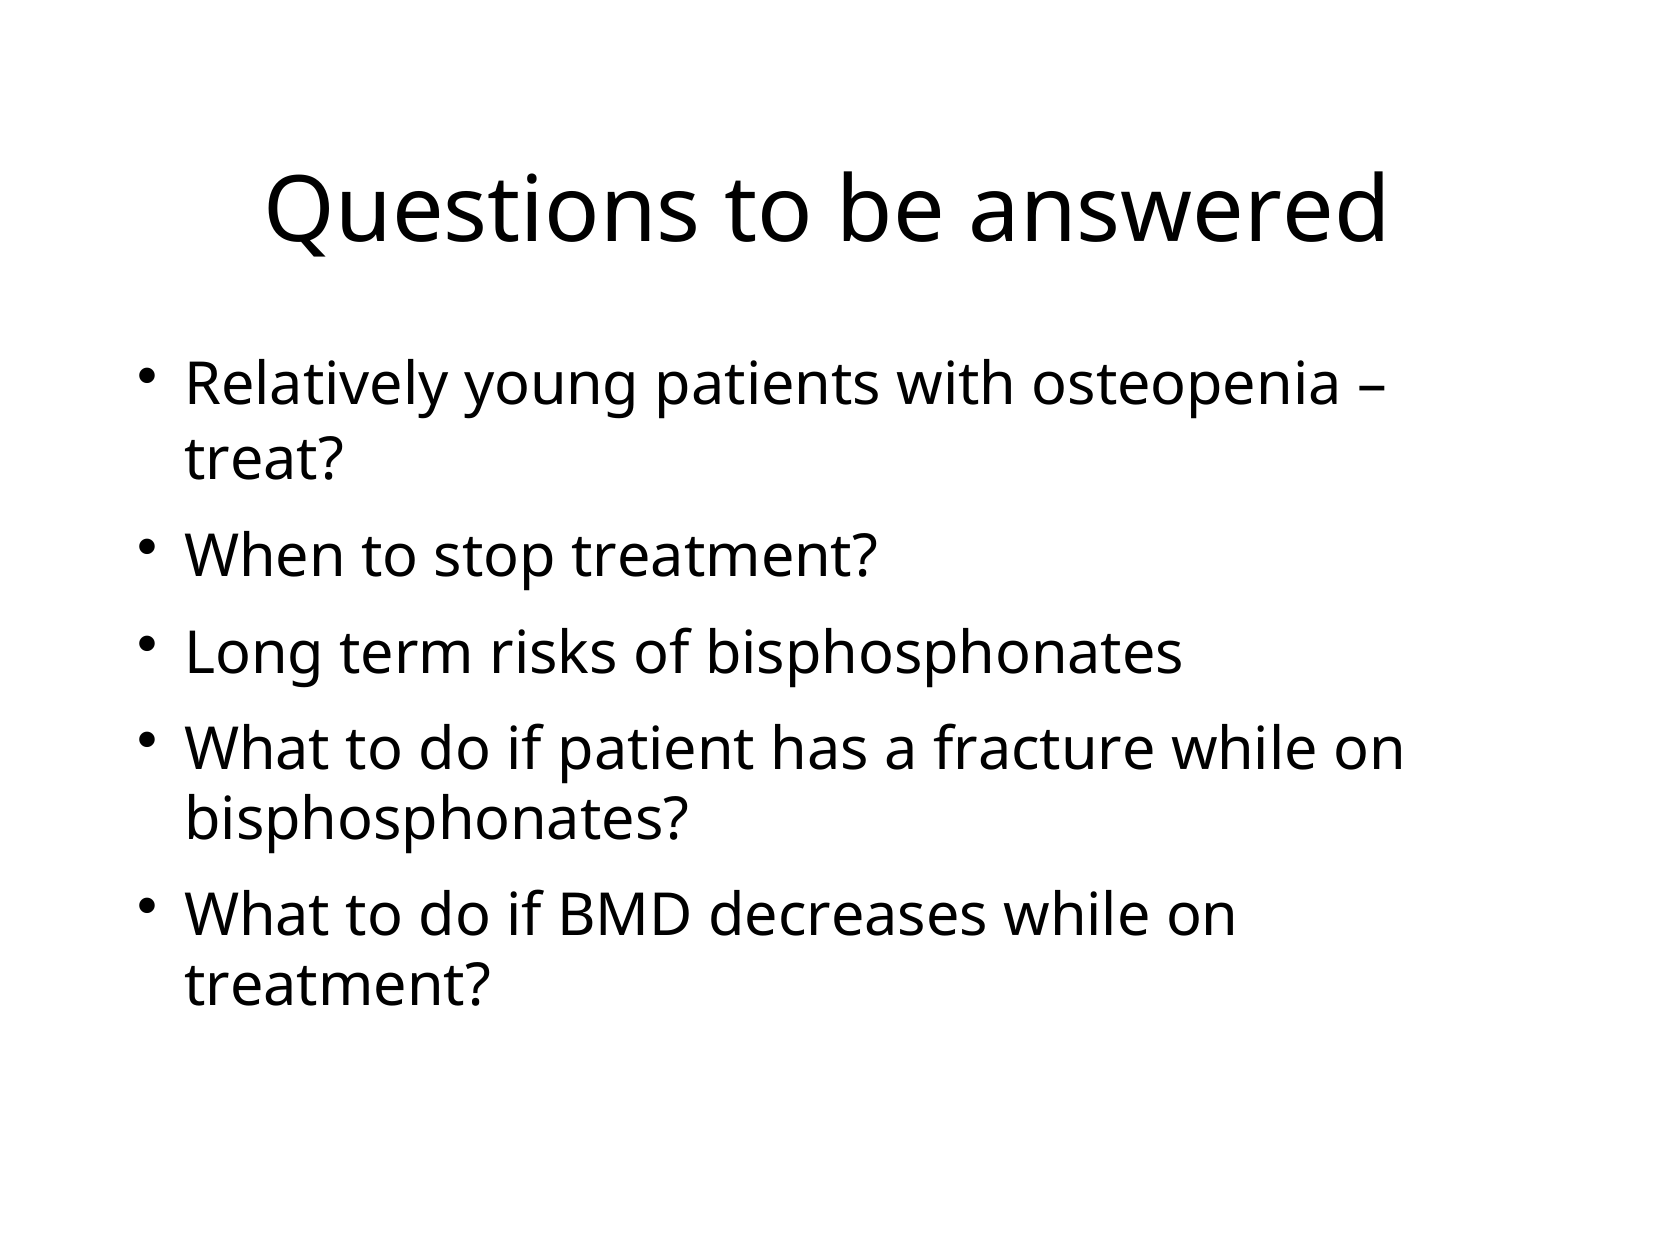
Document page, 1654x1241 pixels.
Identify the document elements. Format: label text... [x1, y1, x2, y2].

list Relatively young patients with osteopenia – treat? When to stop treatment? Long term risks of bisphosphonates What to do if patient has a fracture while on bisphosphonates? What to do if BMD decreases while on treatment? [121, 344, 1534, 1030]
title Questions to be answered [121, 155, 1534, 258]
